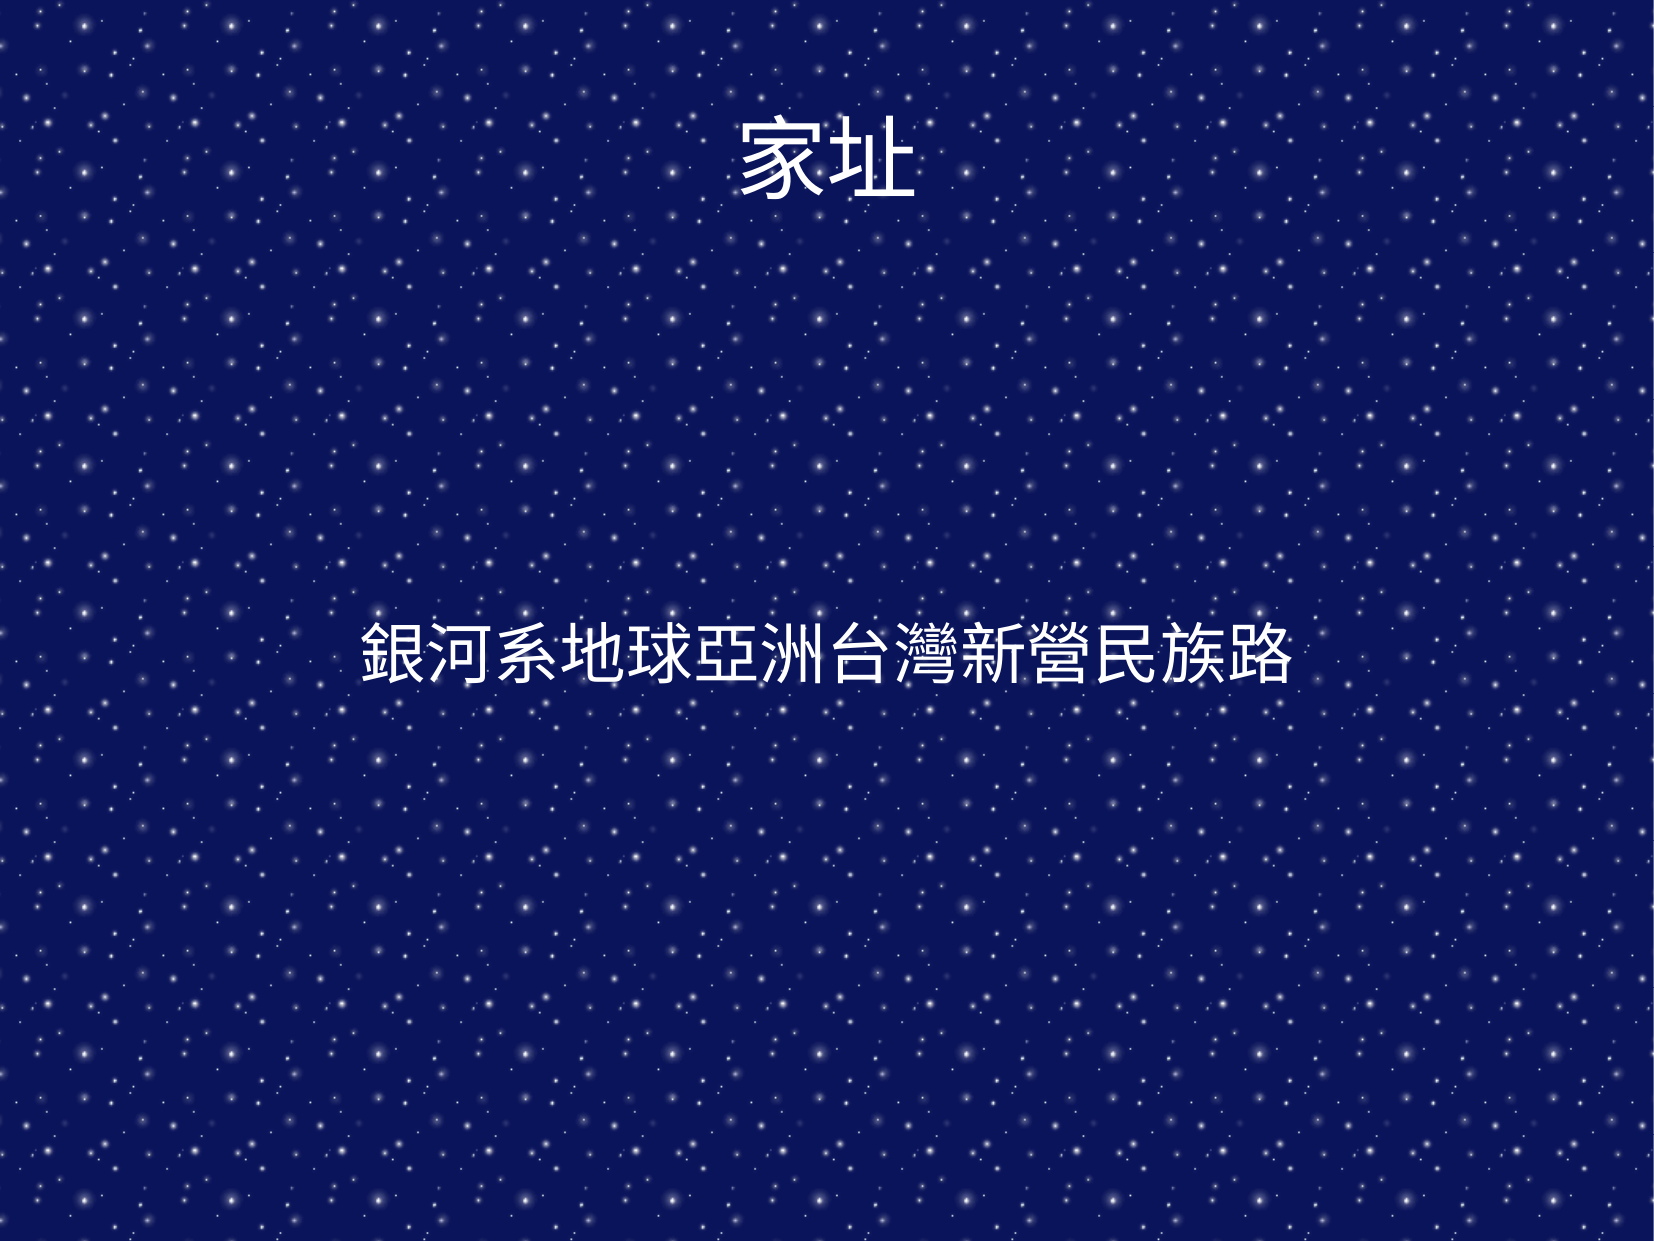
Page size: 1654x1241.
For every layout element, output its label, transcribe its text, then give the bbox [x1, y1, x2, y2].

title 家址 [82, 49, 1571, 257]
picture [0, 0, 1654, 1241]
subtitle 銀河系地球亞洲台灣新營民族路 [82, 290, 1571, 1010]
